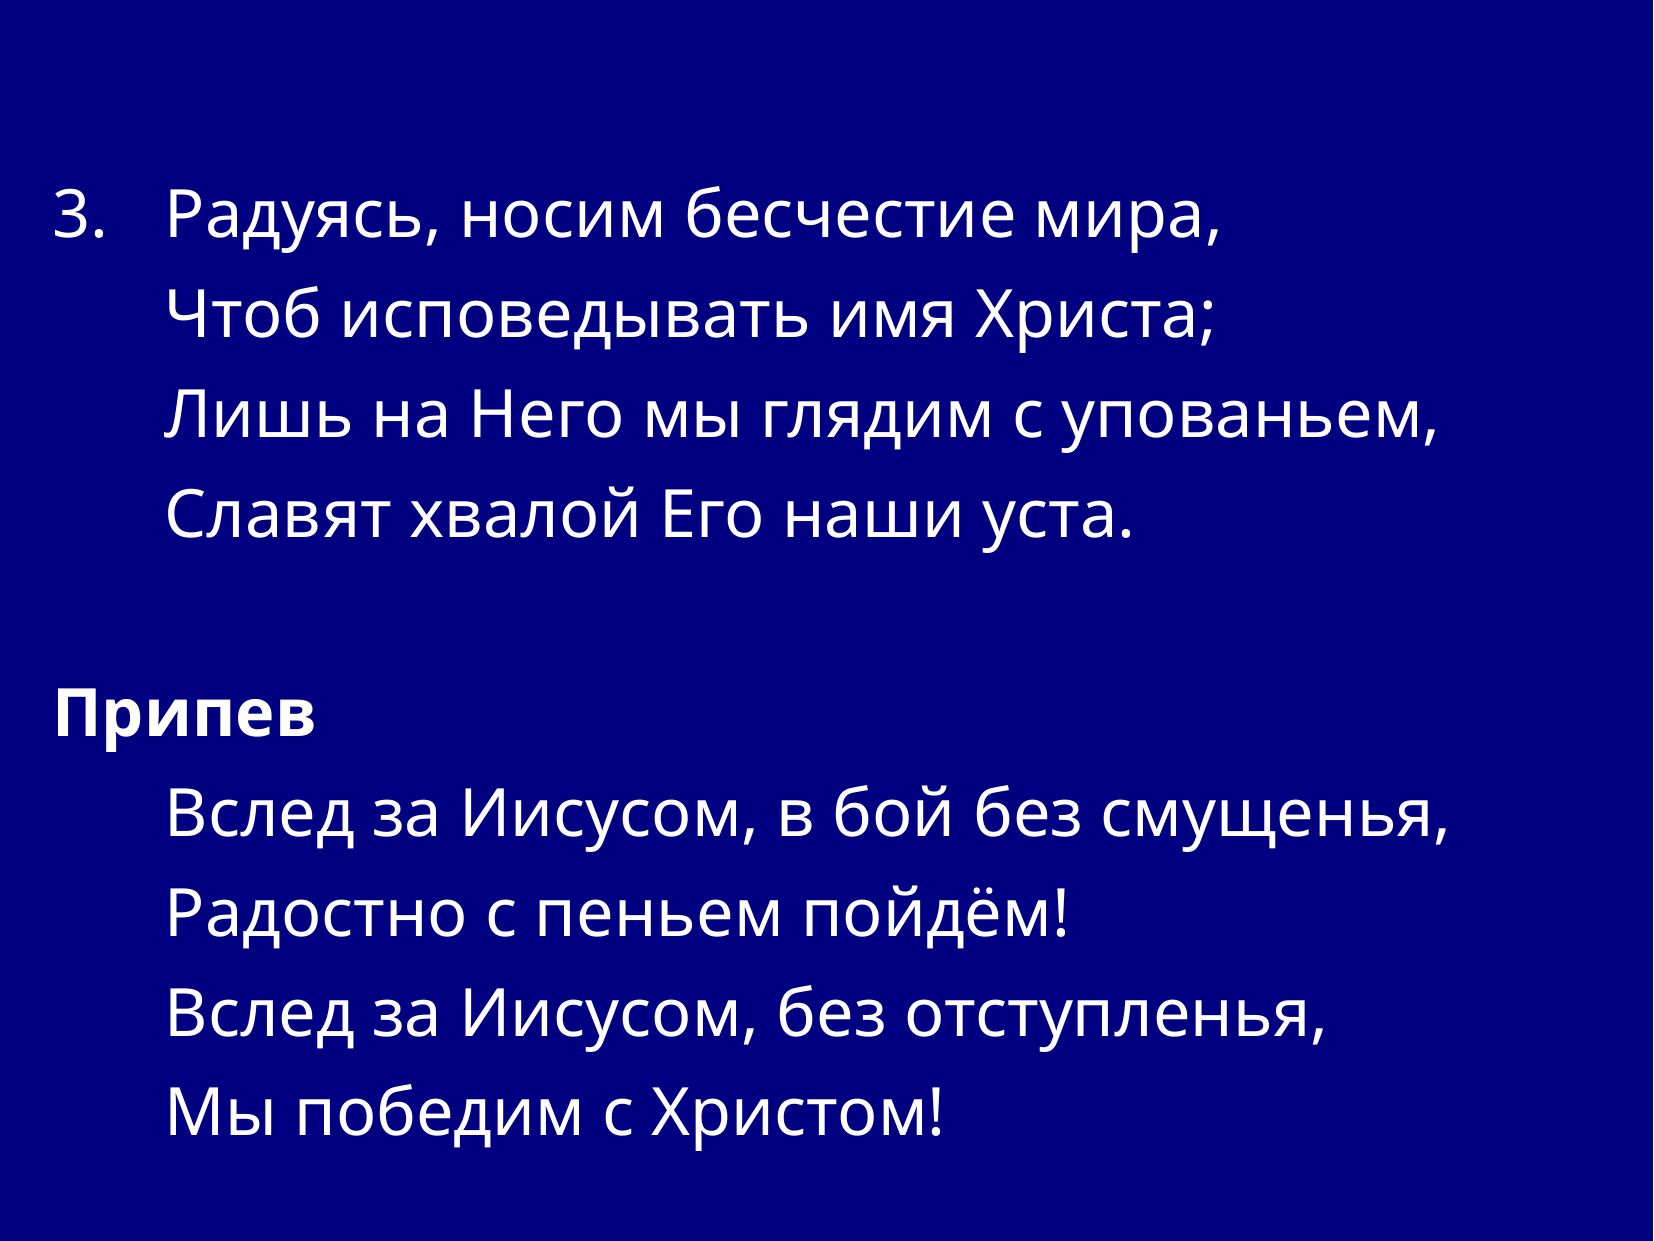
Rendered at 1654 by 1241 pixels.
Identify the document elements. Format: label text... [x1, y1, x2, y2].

text_box 3. Радуясь, носим бесчестие мира, Чтоб исповедывать имя Христа; Лишь на Него мы глядим с упованьем, Славят хвалой Его наши уста. Припев Вслед за Иисусом, в бой без смущенья, Радостно с пеньем пойдём! Вслед за Иисусом, без отступленья, Мы победим с Христом! [37, 150, 1653, 1163]
